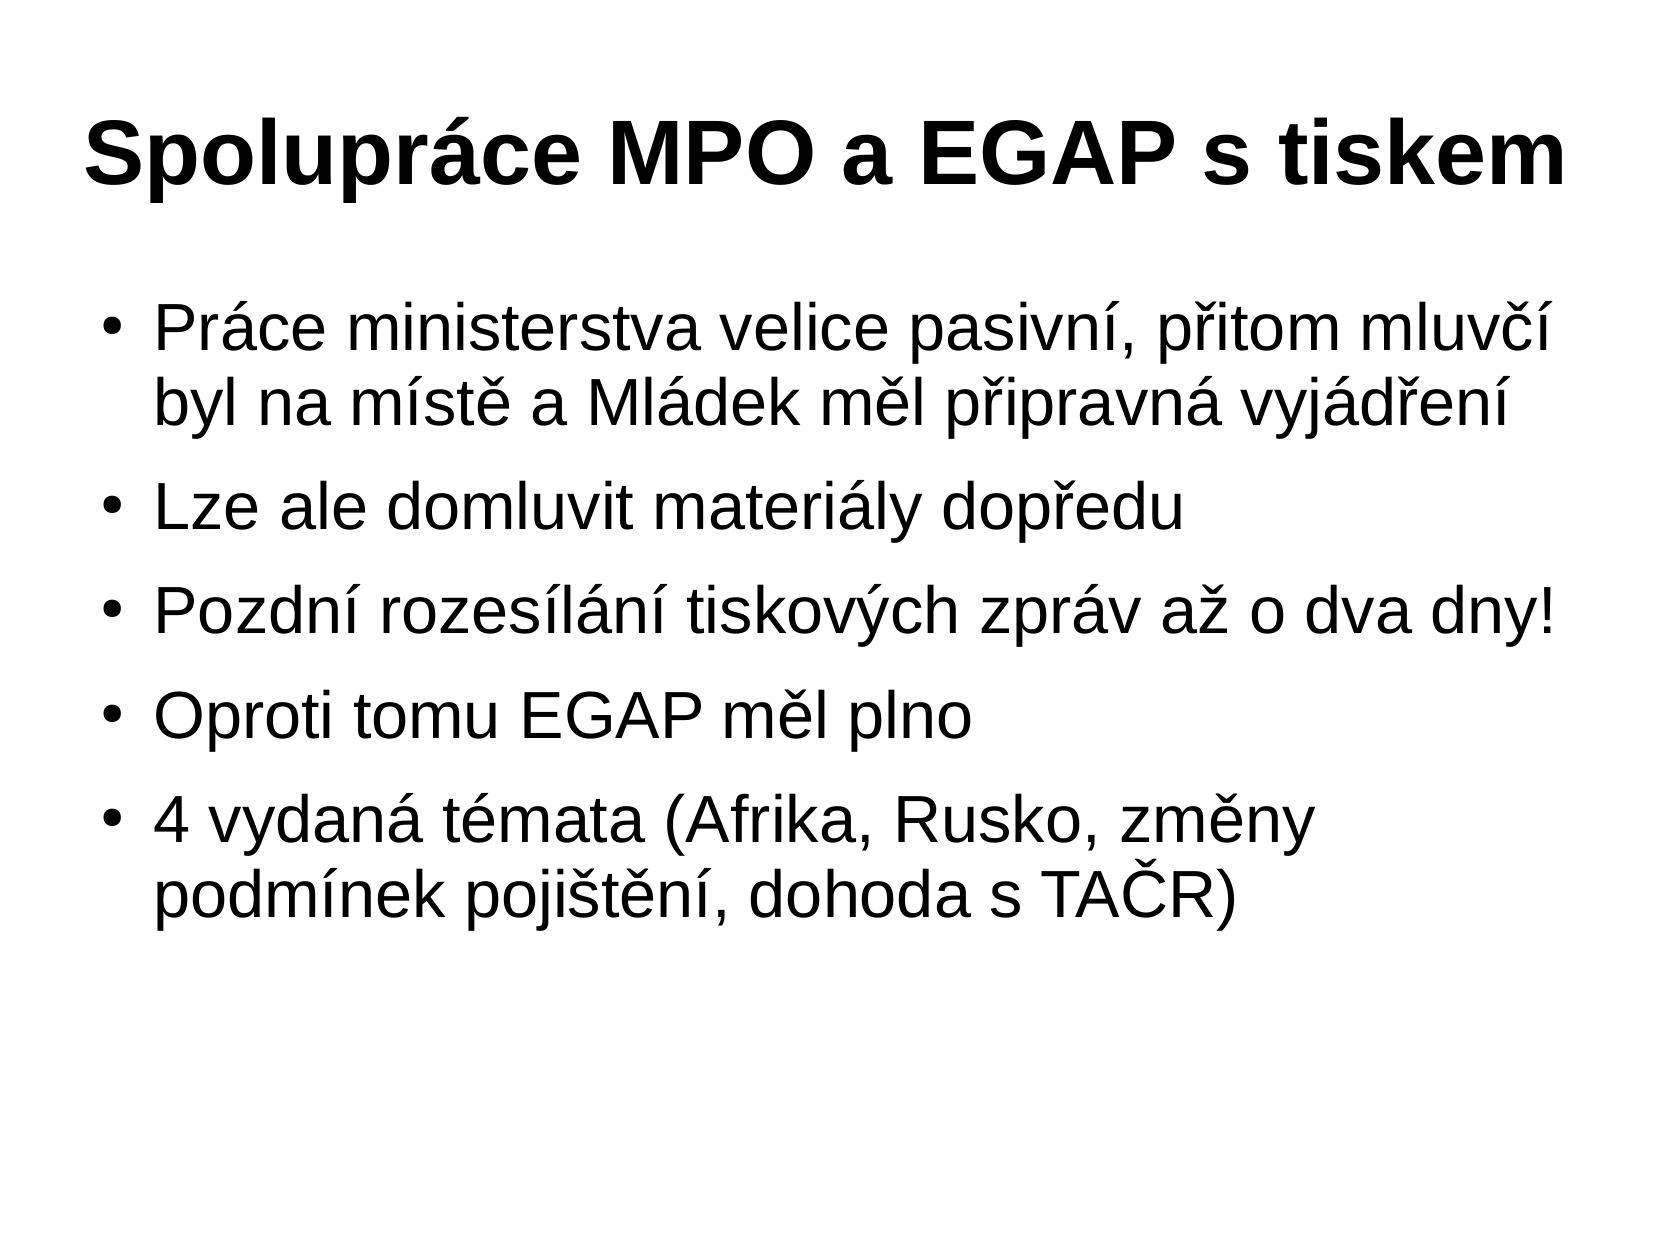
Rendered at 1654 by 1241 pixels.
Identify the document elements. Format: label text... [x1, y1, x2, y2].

title Spolupráce MPO a EGAP s tiskem [82, 49, 1571, 257]
list Práce ministerstva velice pasivní, přitom mluvčí byl na místě a Mládek měl připravná vyjádření Lze ale domluvit materiály dopředu Pozdní rozesílání tiskových zpráv až o dva dny! Oproti tomu EGAP měl plno 4 vydaná témata (Afrika, Rusko, změny podmínek pojištění, dohoda s TAČR) [82, 290, 1571, 1109]
